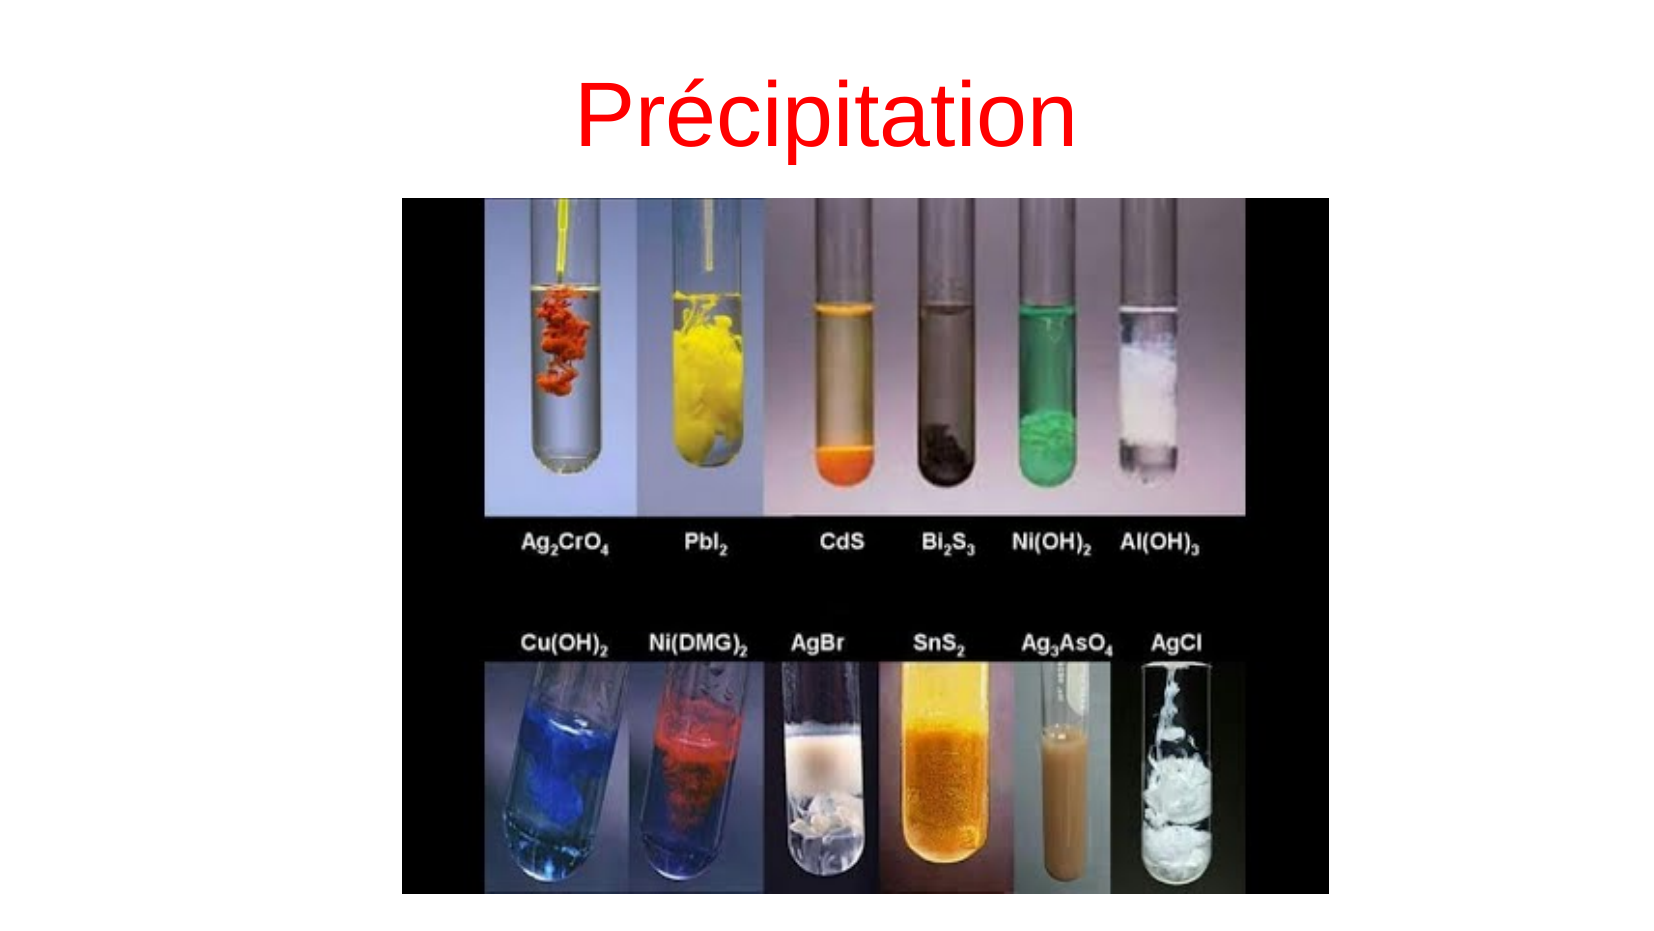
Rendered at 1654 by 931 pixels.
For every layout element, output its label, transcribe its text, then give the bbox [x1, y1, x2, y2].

title Précipitation [82, 37, 1571, 193]
picture [402, 198, 1329, 894]
